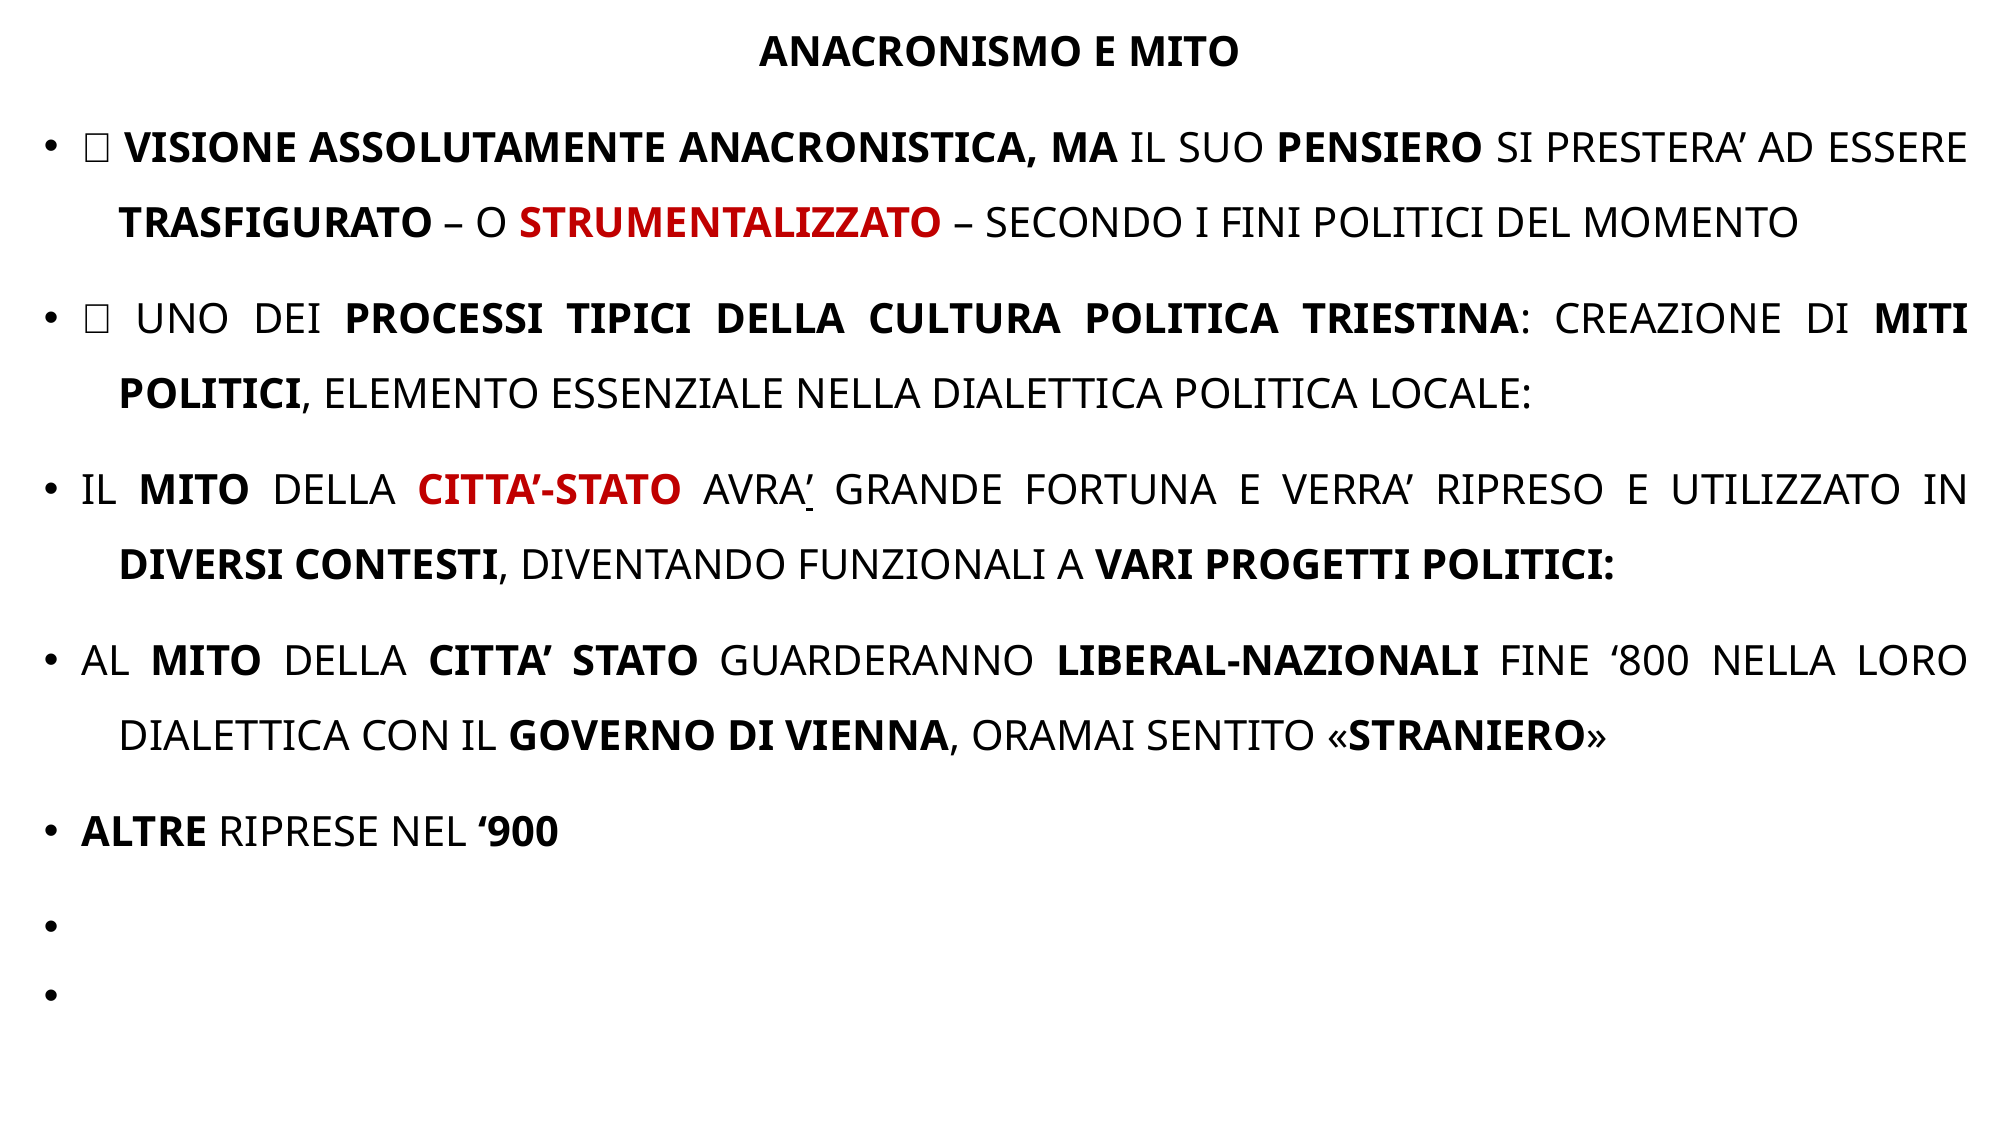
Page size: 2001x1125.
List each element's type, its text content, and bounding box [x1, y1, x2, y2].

title ANACRONISMO E MITO [137, 17, 1863, 88]
list  VISIONE ASSOLUTAMENTE ANACRONISTICA, MA IL SUO PENSIERO SI PRESTERA’ AD ESSERE TRASFIGURATO – O STRUMENTALIZZATO – SECONDO I FINI POLITICI DEL MOMENTO  UNO DEI PROCESSI TIPICI DELLA CULTURA POLITICA TRIESTINA: CREAZIONE DI MITI POLITICI, ELEMENTO ESSENZIALE NELLA DIALETTICA POLITICA LOCALE: IL MITO DELLA CITTA’-STATO AVRA’ GRANDE FORTUNA E VERRA’ RIPRESO E UTILIZZATO IN DIVERSI CONTESTI, DIVENTANDO FUNZIONALI A VARI PROGETTI POLITICI: AL MITO DELLA CITTA’ STATO GUARDERANNO LIBERAL-NAZIONALI FINE ‘800 NELLA LORO DIALETTICA CON IL GOVERNO DI VIENNA, ORAMAI SENTITO «STRANIERO» ALTRE RIPRESE NEL ‘900 [28, 88, 1985, 1108]
